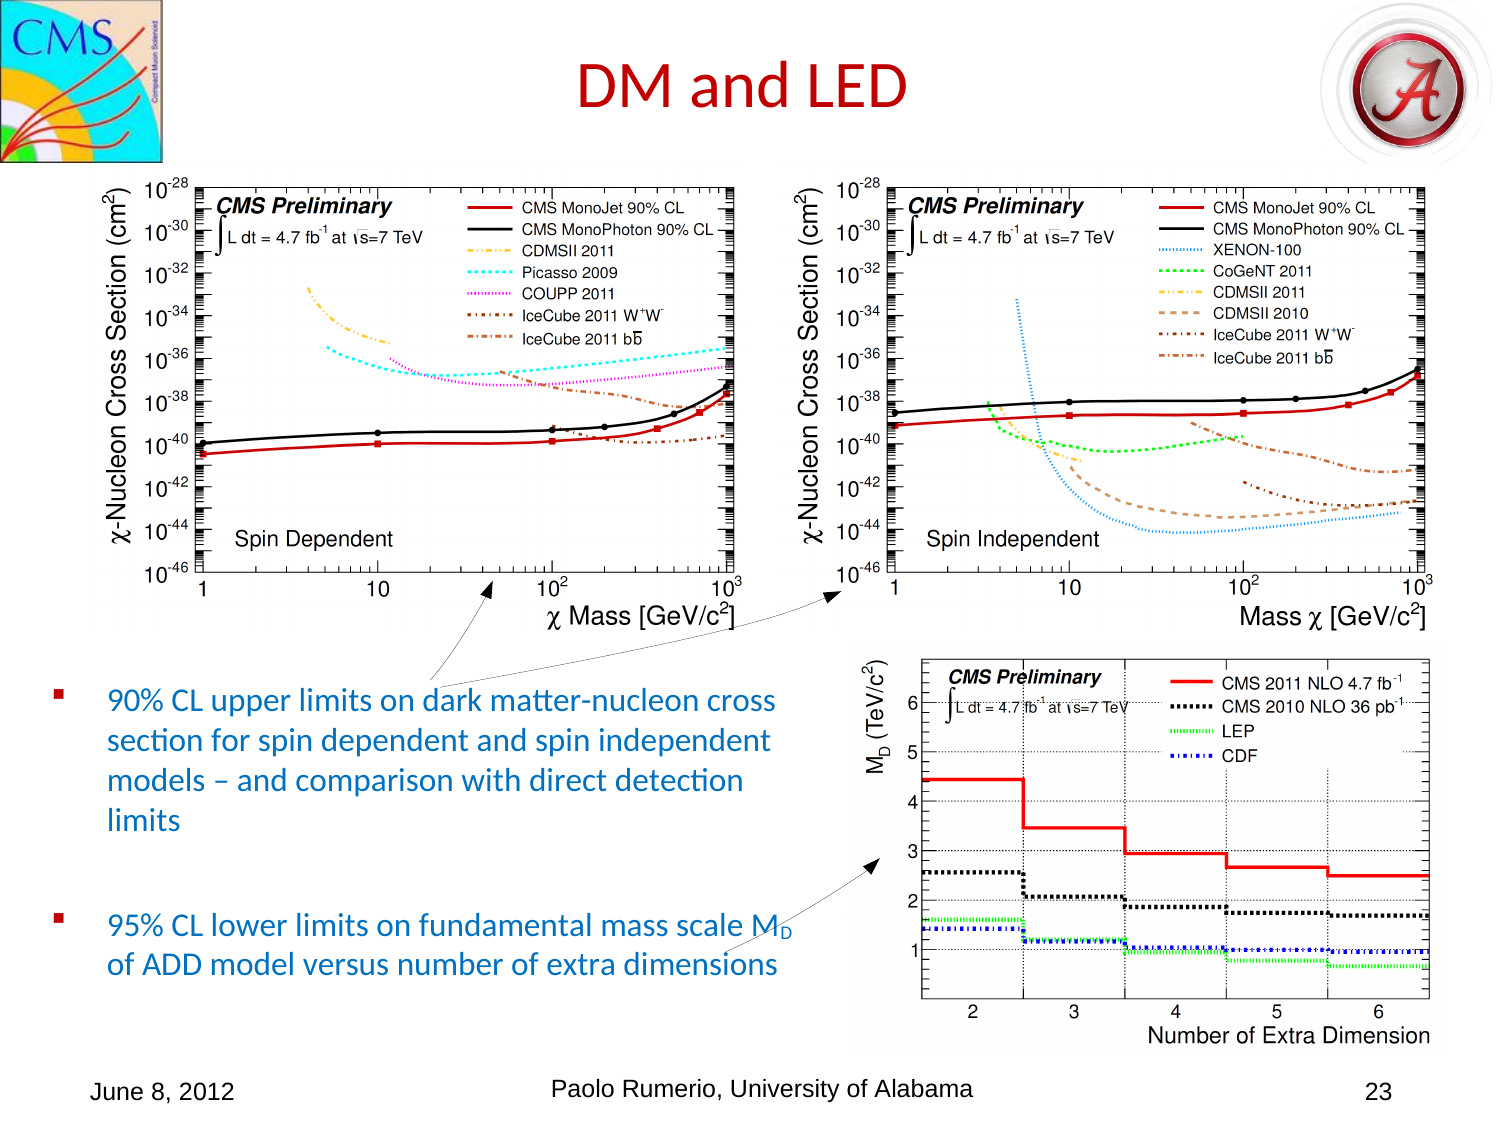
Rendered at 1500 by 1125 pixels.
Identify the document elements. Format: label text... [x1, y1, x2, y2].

picture [0, 0, 163, 163]
picture [782, 0, 1500, 634]
text_box 90% CL upper limits on dark matter-nucleon cross section for spin dependent and spin independent models – and comparison with direct detection limits 95% CL lower limits on fundamental mass scale MD of ADD model versus number of extra dimensions [35, 670, 808, 1039]
picture [846, 639, 1447, 1053]
text_box DM and LED [163, 0, 1319, 163]
picture [90, 164, 747, 634]
picture [713, 625, 747, 634]
